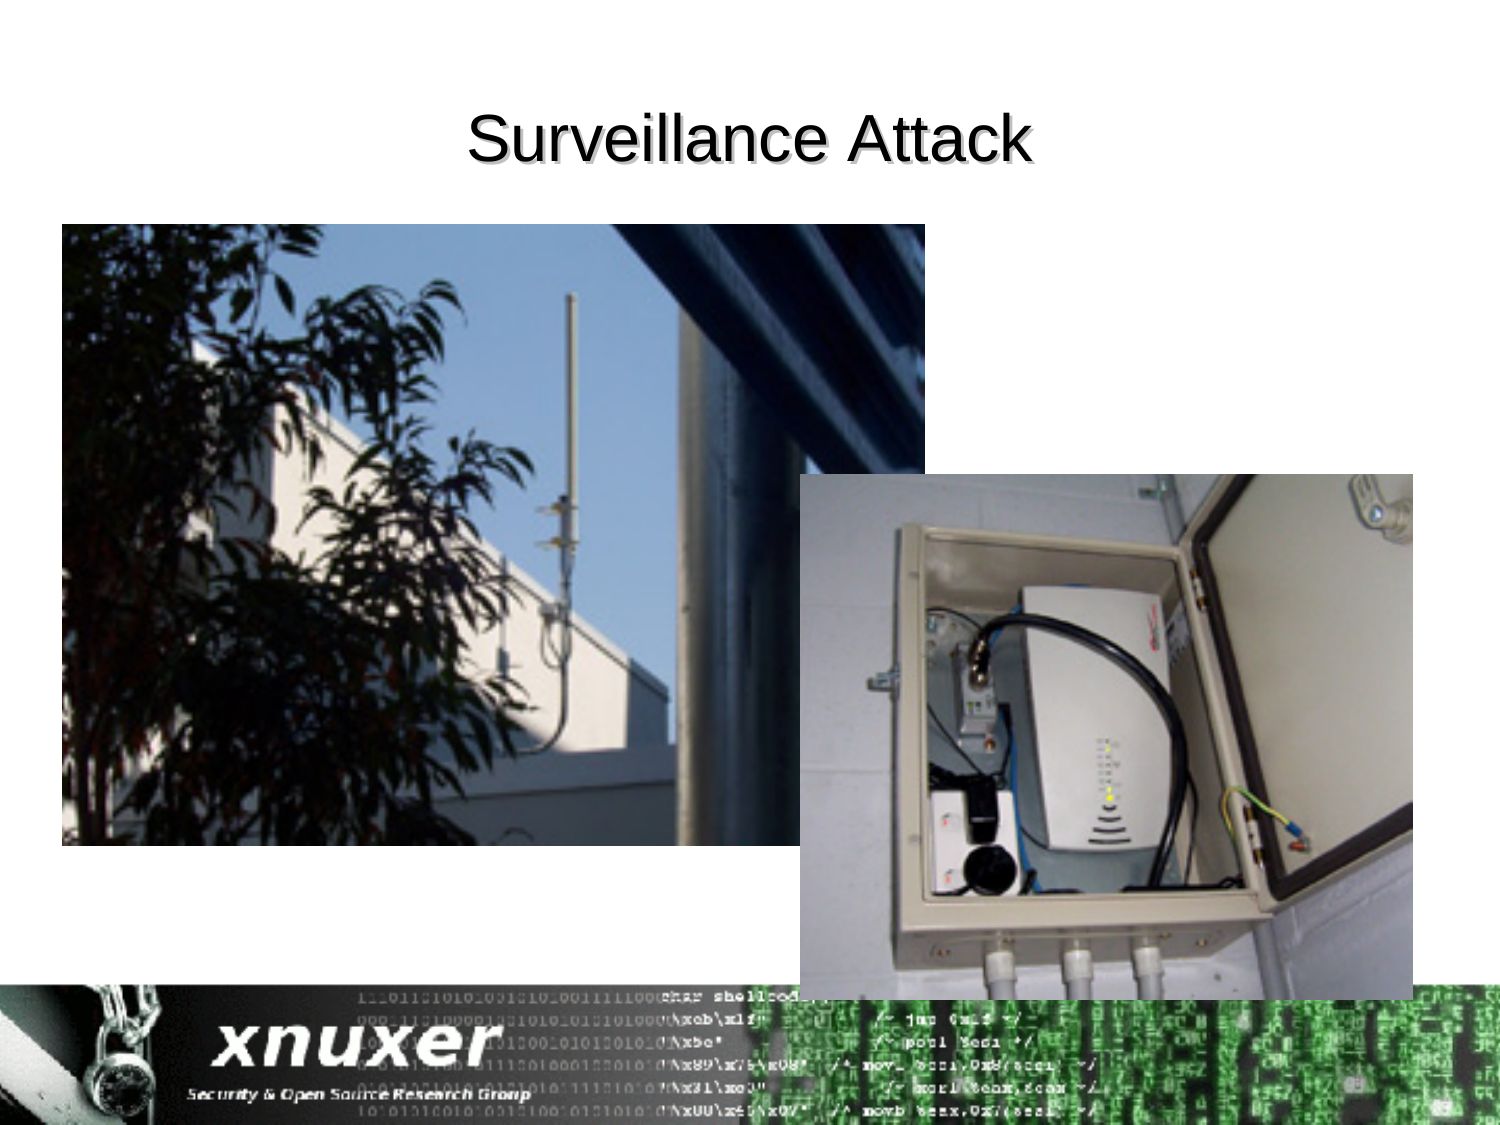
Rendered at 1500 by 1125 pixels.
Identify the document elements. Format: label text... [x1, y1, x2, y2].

title Surveillance Attack [75, 45, 1426, 233]
picture [0, 0, 1500, 1125]
